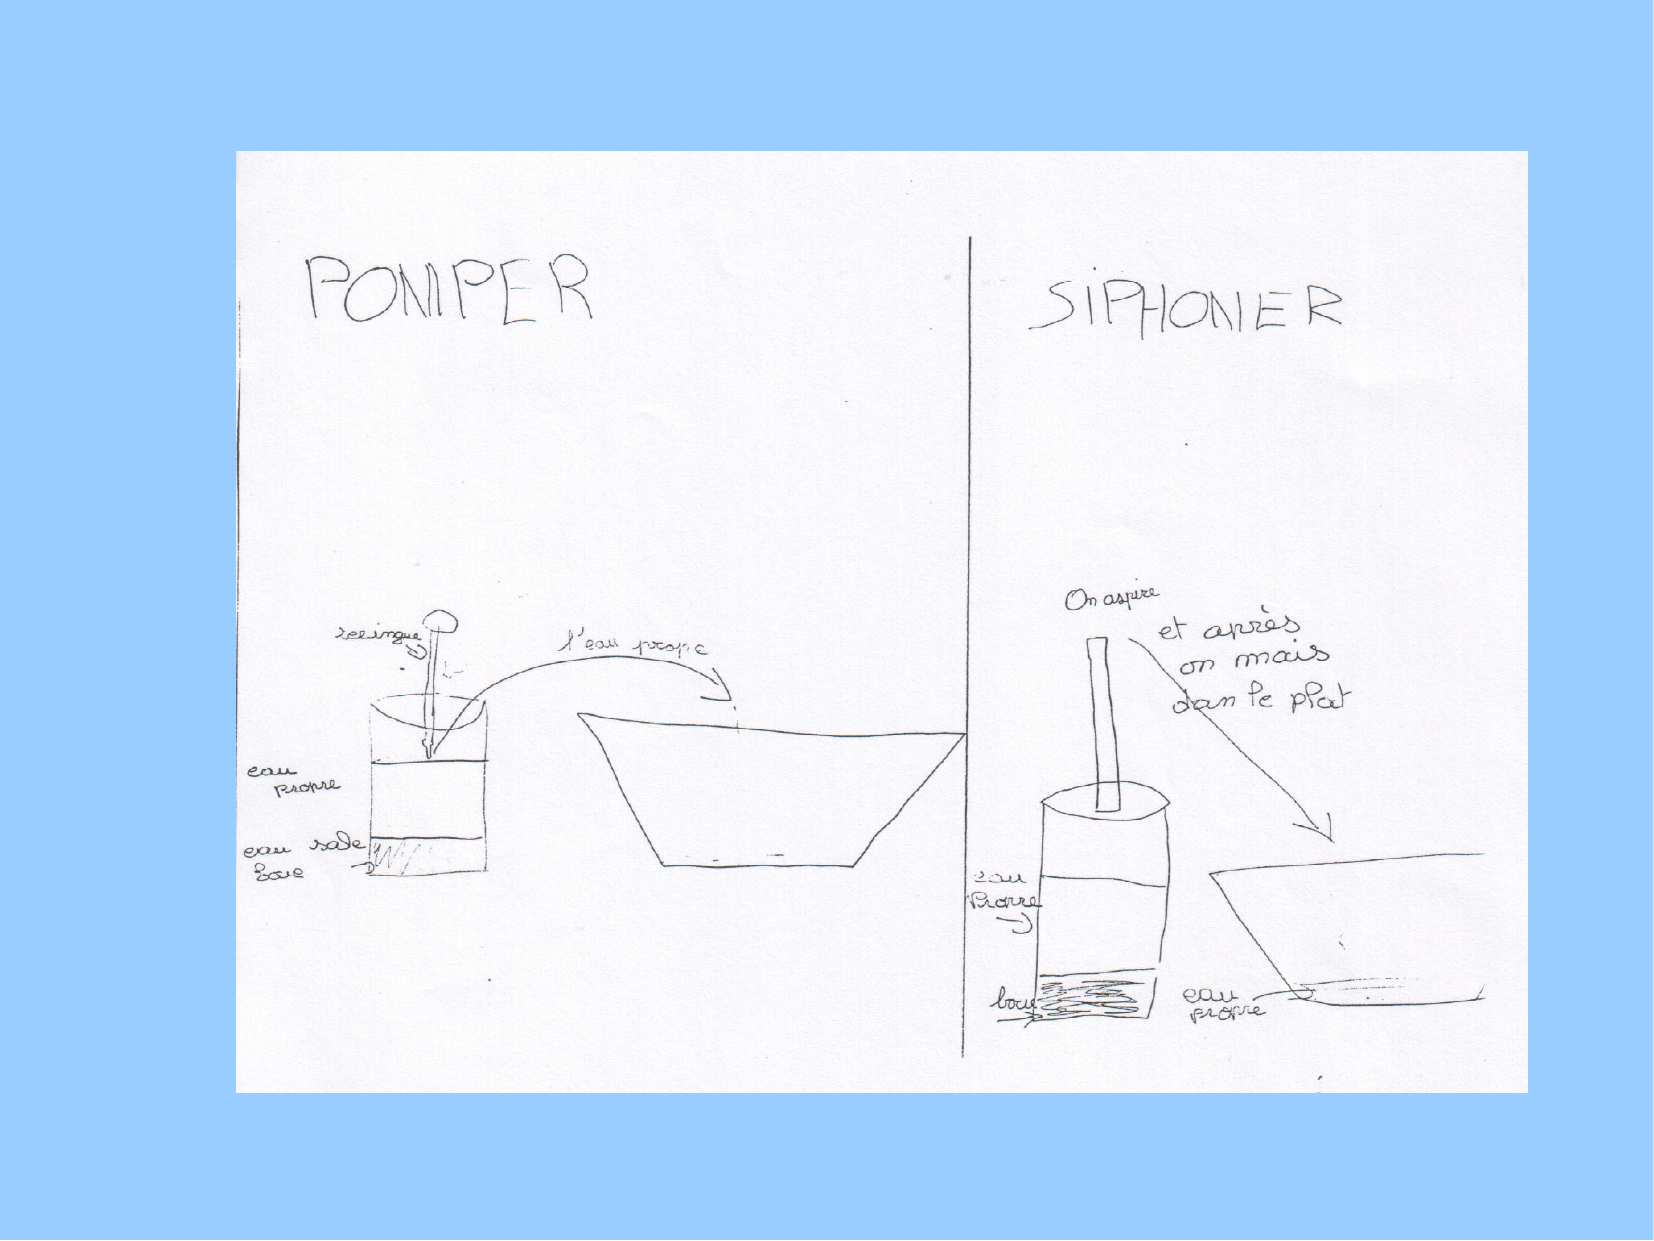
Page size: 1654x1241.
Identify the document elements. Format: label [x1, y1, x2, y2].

picture [236, 151, 1528, 1093]
